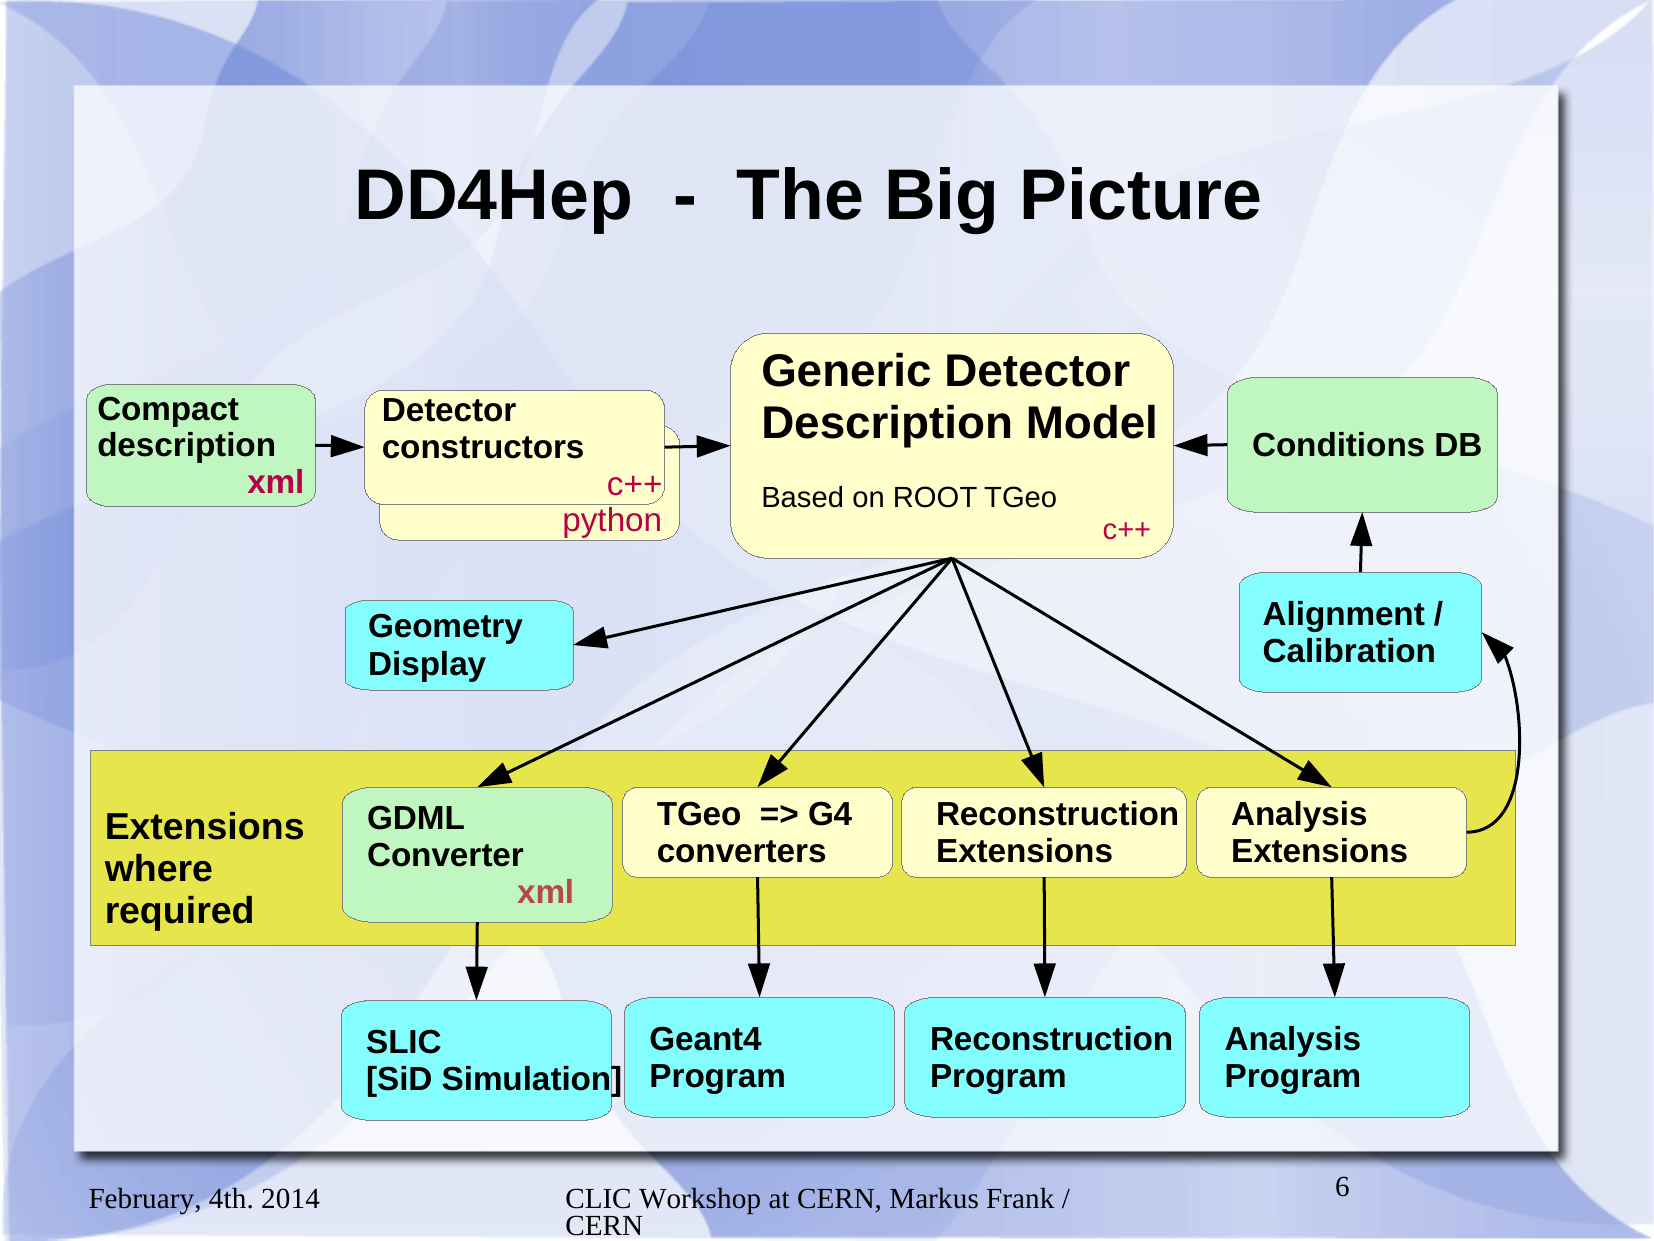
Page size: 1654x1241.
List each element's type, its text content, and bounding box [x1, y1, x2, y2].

text_box Extensions where required [1032, 750, 1331, 946]
text_box GDML Converter xml [342, 787, 613, 923]
text_box Detector constructors python [379, 449, 680, 541]
text_box TGeo => G4 converters [622, 787, 893, 878]
text_box Reconstruction Program [904, 997, 1186, 1118]
picture [0, 0, 1654, 1241]
text_box Geant4 Program [624, 997, 895, 1118]
title DD4Hep - The Big Picture [82, 90, 1536, 298]
text_box Alignment / Calibration [1239, 572, 1482, 693]
text_box SLIC [SiD Simulation] [341, 1000, 612, 1121]
text_box Extensions where required [1334, 790, 1516, 946]
text_box Extensions where required [760, 750, 1043, 946]
text_box Geometry Display [345, 600, 574, 691]
text_box Compact description xml [86, 384, 316, 507]
text_box Extensions where required [1275, 750, 1516, 830]
text_box Detector constructors c++ [364, 390, 665, 505]
text_box Analysis Program [1199, 997, 1470, 1118]
text_box Reconstruction Extensions [901, 787, 1187, 878]
text_box Generic Detector Description Model Based on ROOT TGeo c++ [730, 333, 1174, 559]
text_box Analysis Extensions [1196, 787, 1467, 878]
text_box Extensions where required [90, 750, 548, 946]
text_box Conditions DB [1227, 377, 1498, 513]
text_box Extensions where required [479, 750, 786, 946]
